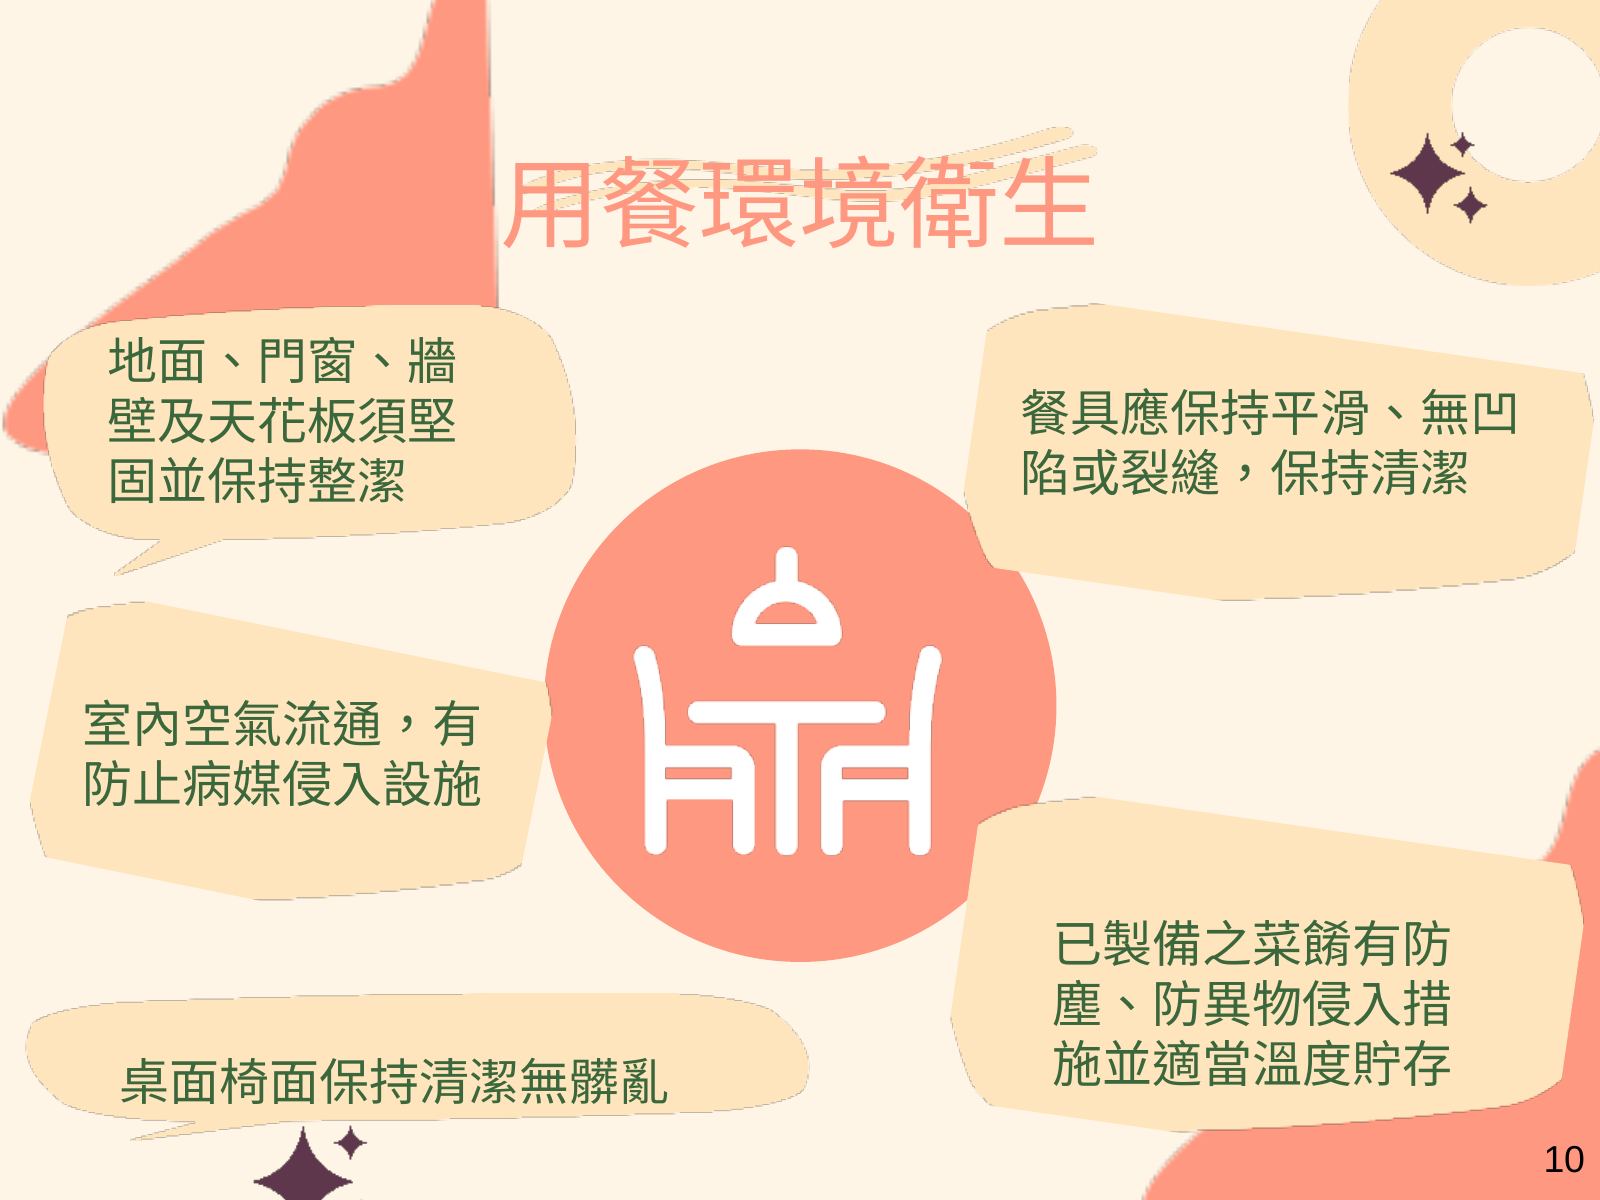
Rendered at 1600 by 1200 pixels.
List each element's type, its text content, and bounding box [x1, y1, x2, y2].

text_box 餐具應保持平滑、無凹陷或裂縫，保持清潔 [1020, 381, 1544, 502]
text_box 室內空氣流通，有防止病媒侵入設施 [82, 692, 512, 813]
text_box [0, 0, 1600, 1200]
text_box [517, 126, 1100, 140]
text_box [23, 993, 813, 1200]
text_box <編號> [1250, 1127, 1600, 1188]
text_box 已製備之菜餚有防塵、防異物侵入措施並適當溫度貯存 [1052, 912, 1496, 1093]
picture [611, 525, 963, 878]
text_box 用餐環境衛生 [148, 140, 1348, 261]
text_box 地面、門窗、牆壁及天花板須堅固並保持整潔 [107, 329, 477, 510]
text_box [1348, 0, 1600, 286]
text_box 桌面椅面保持清潔無髒亂 [119, 1049, 707, 1111]
